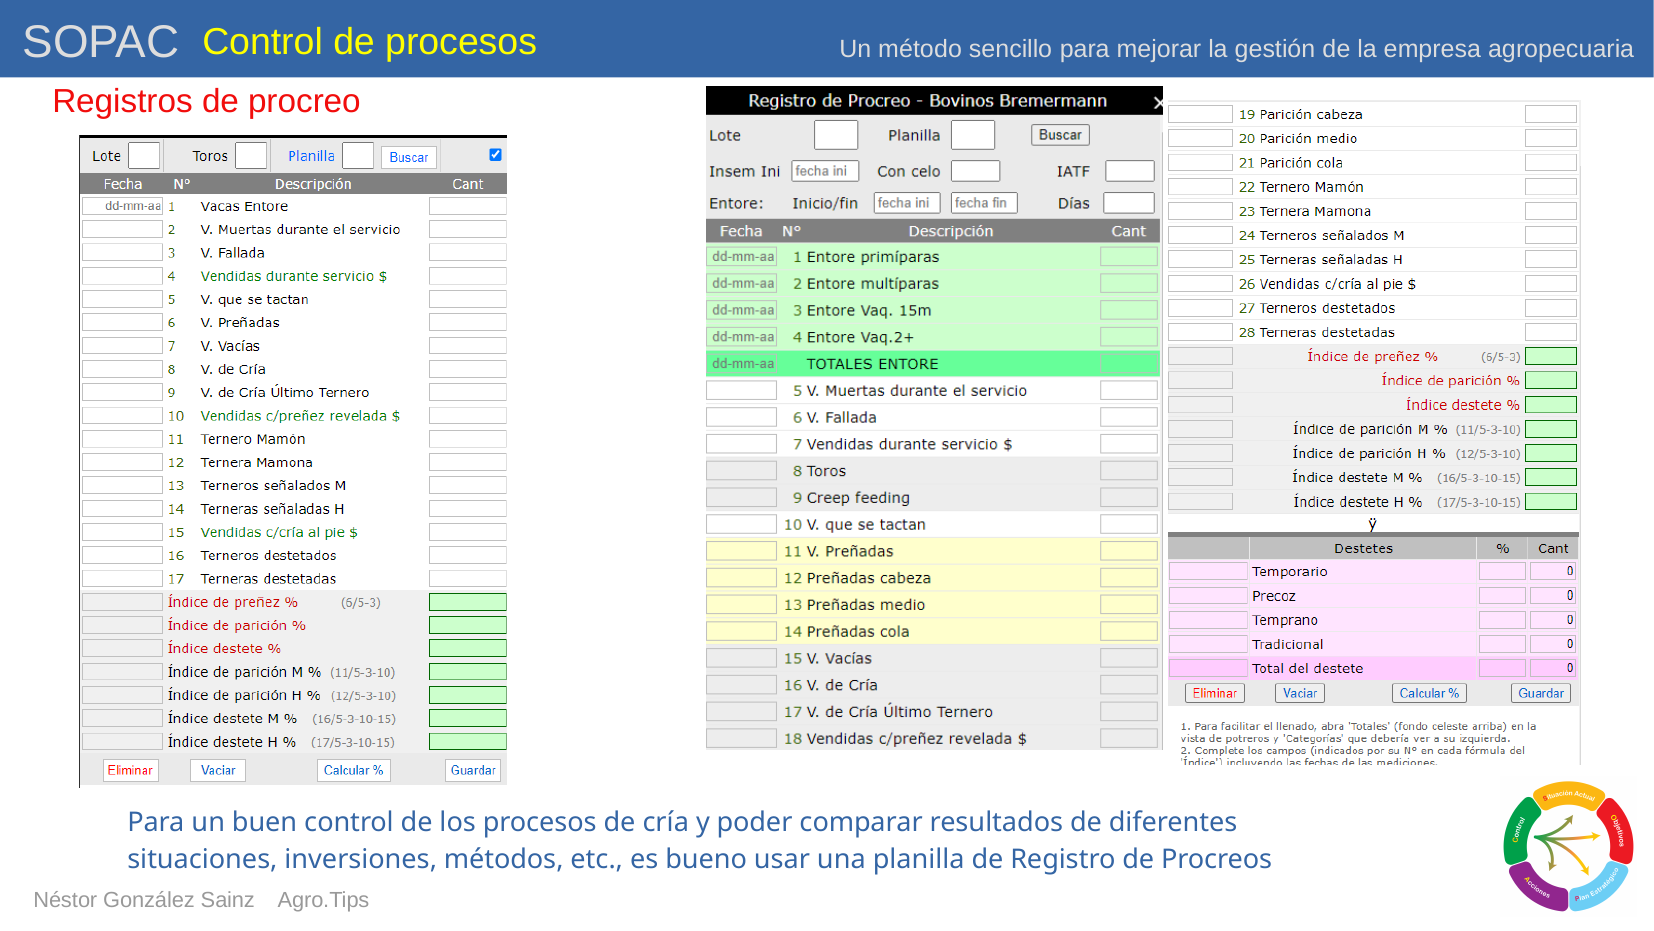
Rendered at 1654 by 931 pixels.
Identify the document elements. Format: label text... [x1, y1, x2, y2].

picture [706, 86, 1163, 751]
picture [79, 135, 507, 788]
picture [1168, 100, 1581, 765]
text_box Registros de procreo [37, 75, 638, 127]
text_box Control de procesos [187, 13, 638, 76]
picture [1500, 776, 1637, 917]
text_box Para un buen control de los procesos de cría y poder comparar resultados de diferentes situaciones, inversiones, métodos, etc., es bueno usar una planilla de Registro de Procreos [112, 795, 1388, 902]
